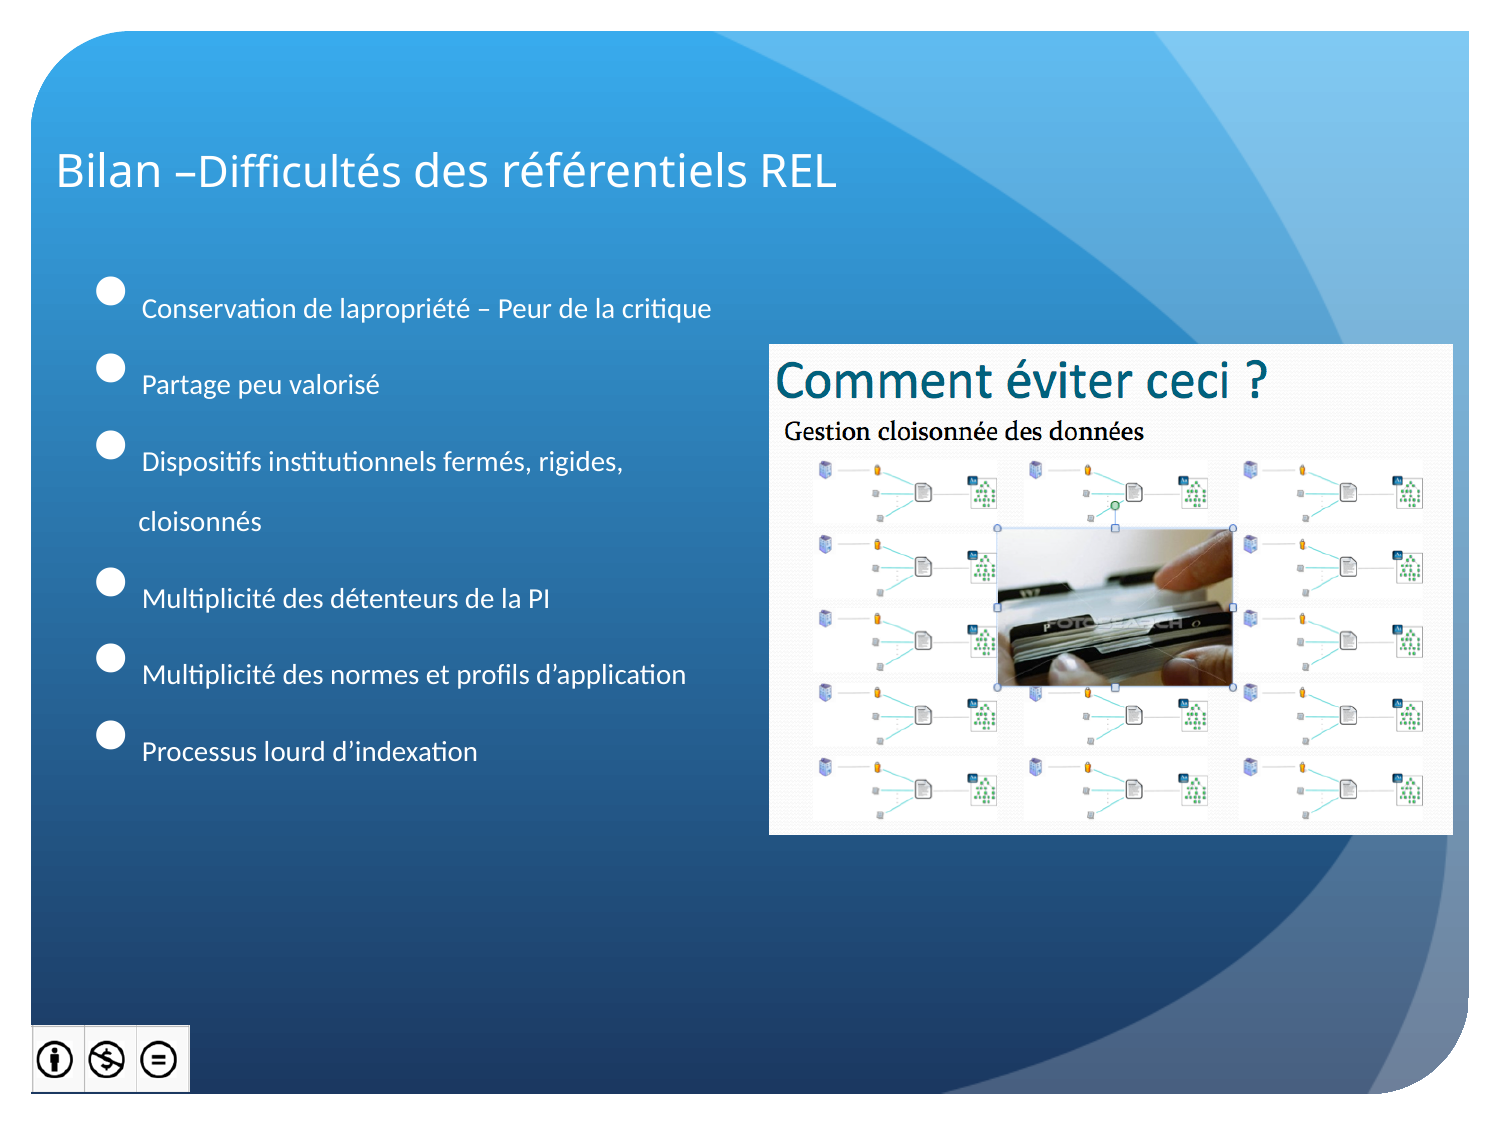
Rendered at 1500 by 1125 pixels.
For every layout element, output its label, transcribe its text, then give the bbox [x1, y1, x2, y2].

title Bilan –Difficultés des référentiels REL [40, 87, 1498, 211]
list Conservation de lapropriété – Peur de la critique Partage peu valorisé Dispositifs institutionnels fermés, rigides, cloisonnés Multiplicité des détenteurs de la PI Multiplicité des normes et profils d’application Processus lourd d’indexation [76, 260, 770, 952]
picture [24, 30, 1473, 1094]
